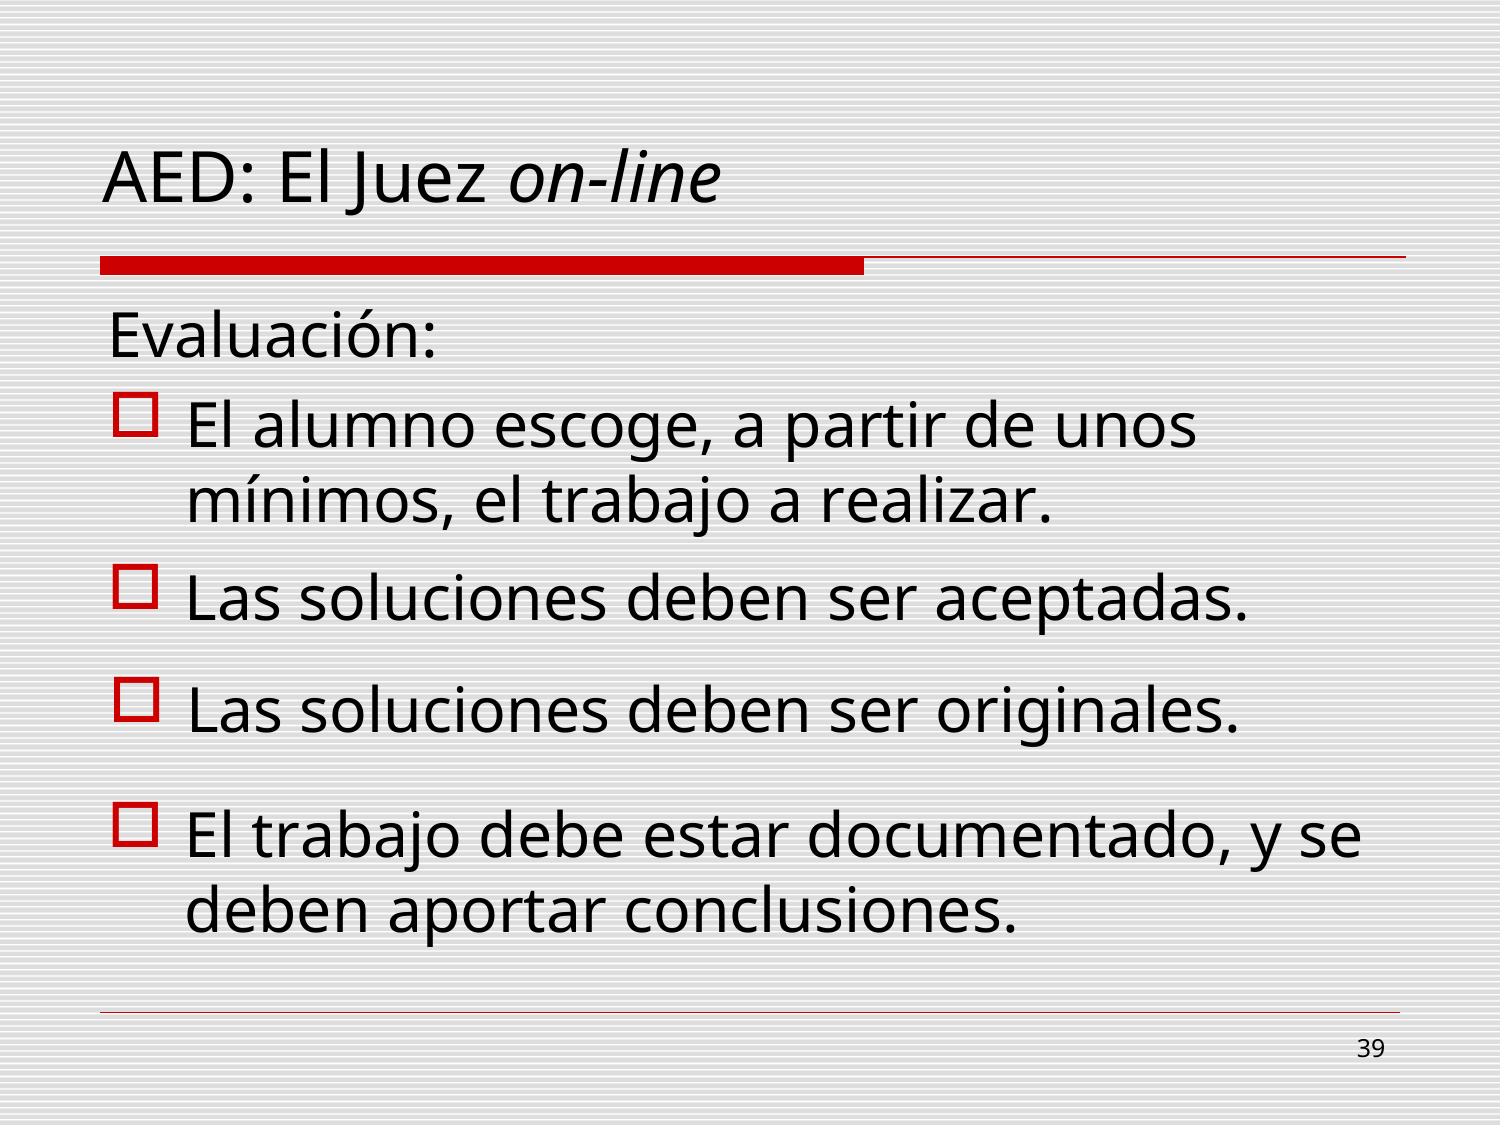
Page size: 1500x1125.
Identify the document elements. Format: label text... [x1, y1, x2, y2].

text_box Las soluciones deben ser aceptadas. [92, 549, 1438, 638]
title AED: El Juez on-line [87, 49, 1400, 225]
list Evaluación: El alumno escoge, a partir de unos mínimos, el trabajo a realizar. [92, 287, 1438, 549]
text_box <número> [1074, 1024, 1401, 1103]
picture [0, 0, 1500, 1125]
text_box Las soluciones deben ser originales. [94, 662, 1439, 763]
text_box El trabajo debe estar documentado, y se deben aportar conclusiones. [92, 787, 1438, 963]
